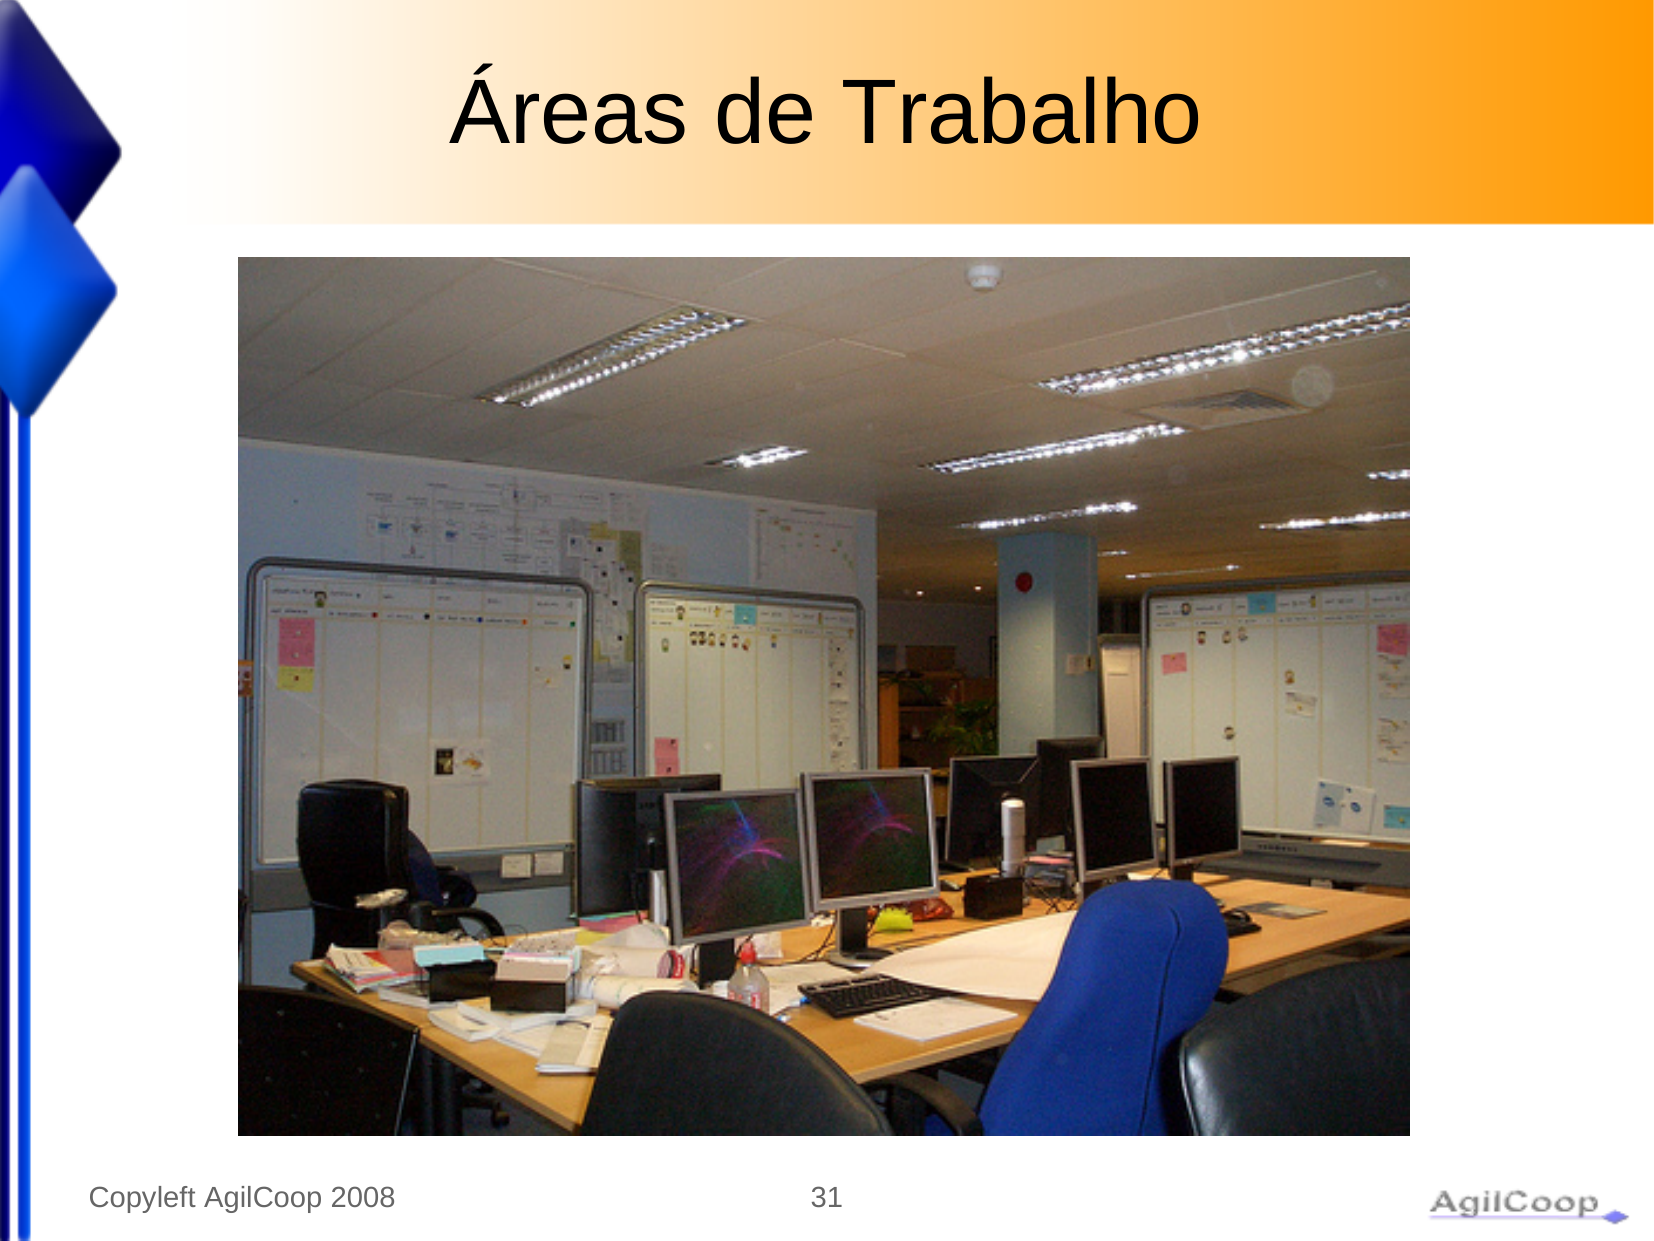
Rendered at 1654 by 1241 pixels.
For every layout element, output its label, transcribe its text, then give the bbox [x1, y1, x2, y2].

title Áreas de Trabalho [82, 15, 1571, 208]
picture [0, 0, 1654, 1241]
